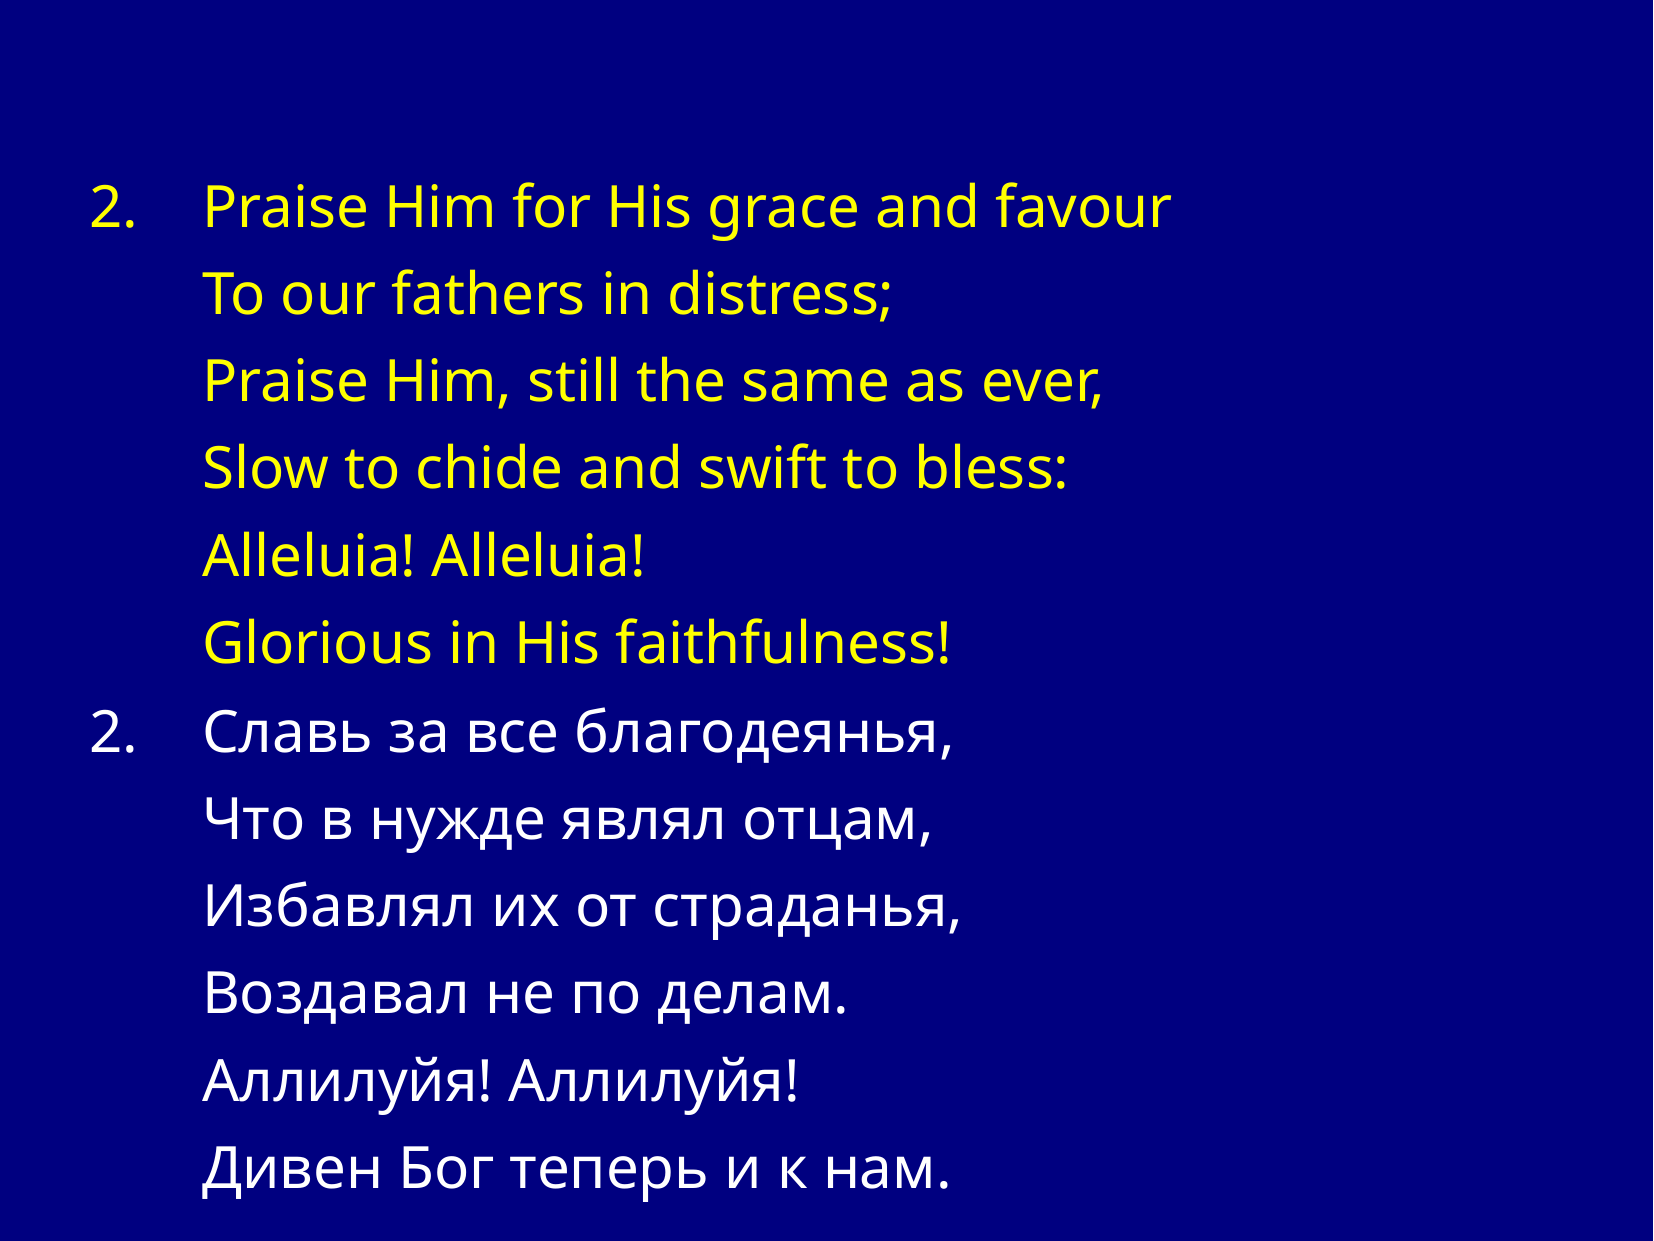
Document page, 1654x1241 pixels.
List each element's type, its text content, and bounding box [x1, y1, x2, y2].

text_box 2. Славь за все благодеянья, Что в нужде являл отцам, Избавлял их от страданья, Воздавал не по делам. Аллилуйя! Аллилуйя! Дивен Бог теперь и к нам. [75, 675, 1576, 1163]
text_box 2. Praise Him for His grace and favour To our fathers in distress; Praise Him, still the same as ever, Slow to chide and swift to bless: Alleluia! Alleluia! Glorious in His faithfulness! [75, 150, 1576, 638]
